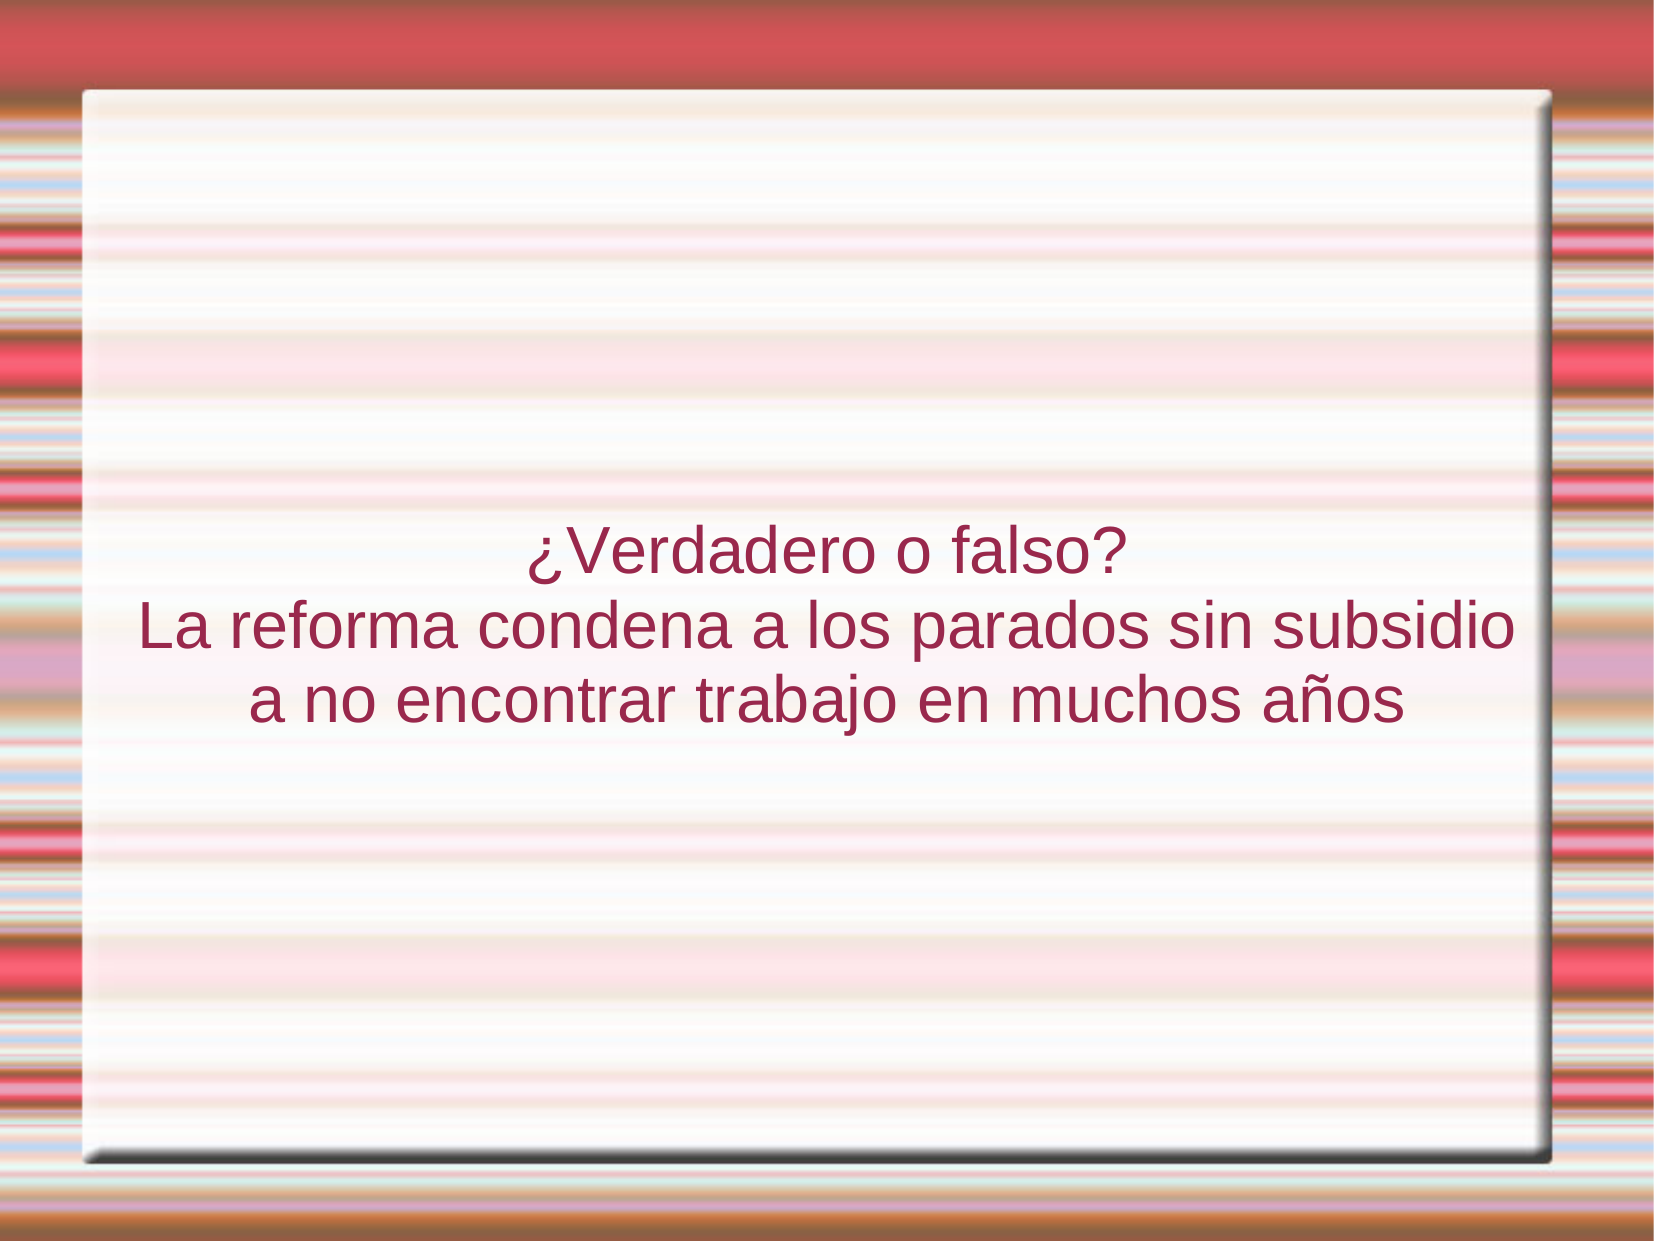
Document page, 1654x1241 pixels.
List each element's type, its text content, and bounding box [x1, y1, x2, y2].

text_box ¿Verdadero o falso? La reforma condena a los parados sin subsidio a no encontrar trabajo en muchos años [121, 114, 1534, 1133]
picture [0, 0, 1654, 1241]
